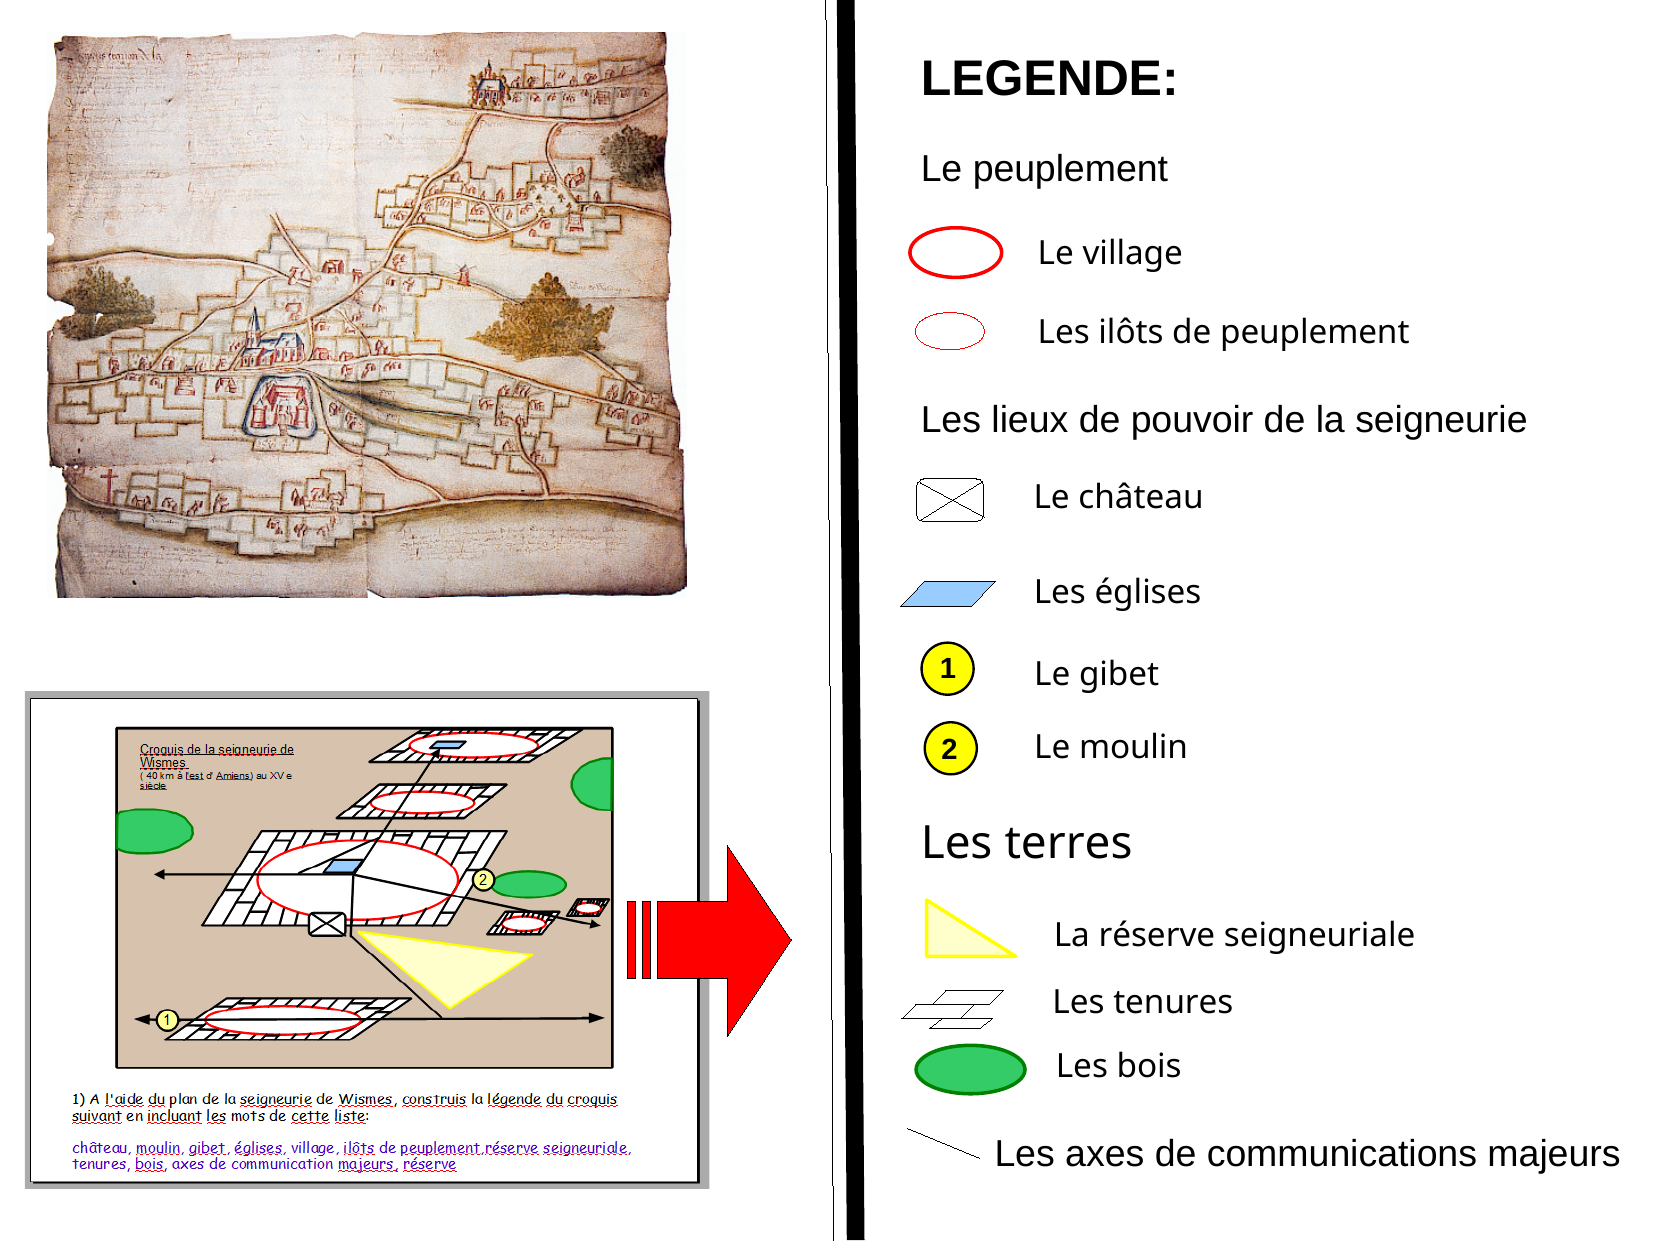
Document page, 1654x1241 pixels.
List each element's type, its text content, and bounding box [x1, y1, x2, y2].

text_box Les axes de communications majeurs [979, 1126, 1636, 1183]
text_box Les tenures [1037, 976, 1237, 1029]
text_box [642, 901, 651, 979]
text_box Le château [1018, 471, 1209, 524]
text_box [627, 901, 636, 979]
picture [24, 691, 710, 1189]
text_box [900, 581, 996, 607]
text_box 2 [926, 726, 974, 774]
text_box [937, 722, 965, 726]
text_box 1 [925, 645, 972, 693]
text_box Les bois [1041, 1040, 1210, 1126]
text_box [916, 1045, 1026, 1094]
text_box Les ilôts de peuplement [1022, 306, 1401, 359]
text_box LEGENDE: Le peuplement Les lieux de pouvoir de la seigneurie Les terres [906, 43, 1654, 519]
text_box LEGENDE: Le peuplement Les lieux de pouvoir de la seigneurie Les terres [906, 697, 1654, 1241]
text_box Le gibet [1019, 648, 1167, 759]
text_box [657, 845, 792, 1037]
text_box Le village [1022, 227, 1190, 280]
text_box Les églises [1018, 566, 1206, 619]
text_box [926, 899, 1016, 957]
chart [859, 519, 1654, 697]
text_box Le moulin [1019, 721, 1192, 774]
text_box La réserve seigneuriale [1039, 909, 1637, 979]
text_box [921, 655, 925, 682]
picture [47, 32, 687, 598]
